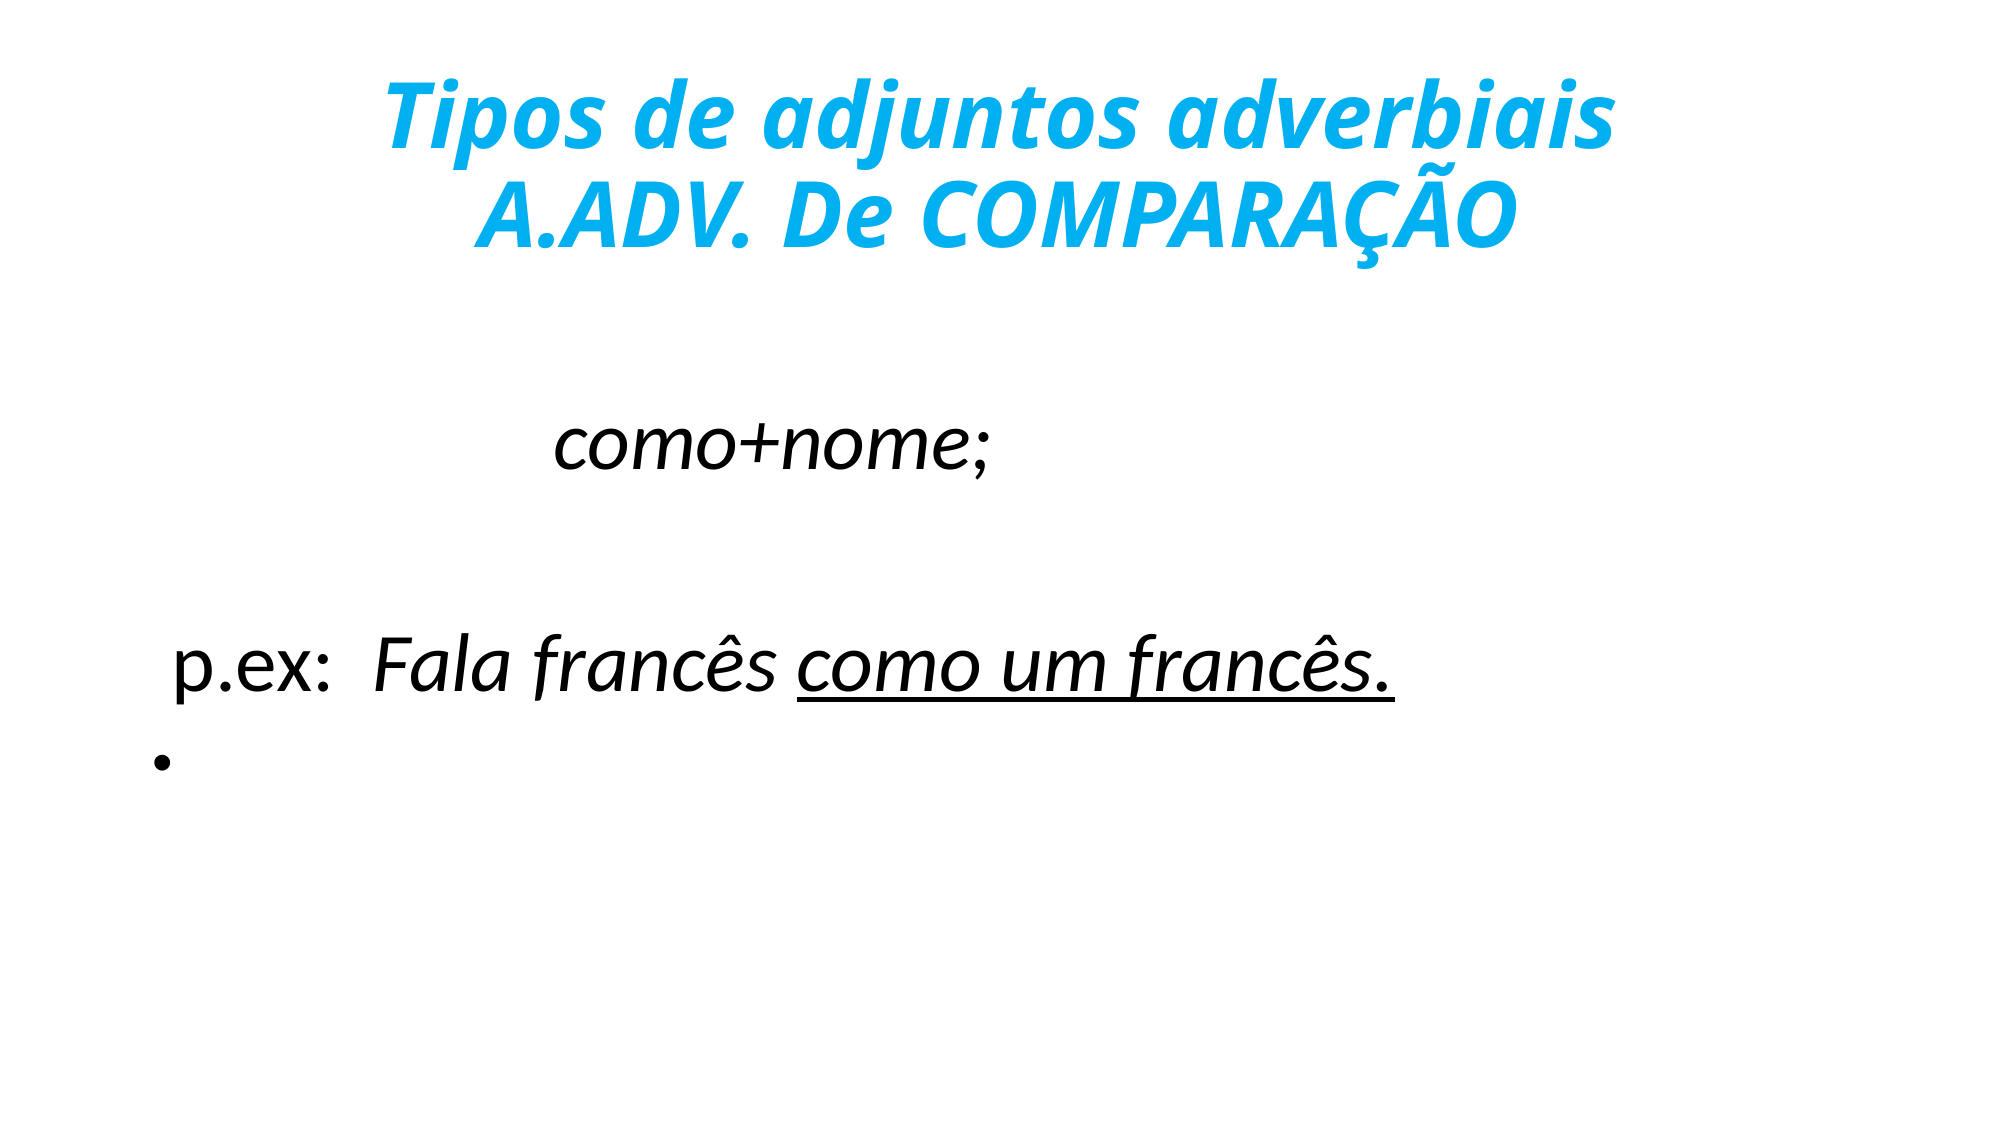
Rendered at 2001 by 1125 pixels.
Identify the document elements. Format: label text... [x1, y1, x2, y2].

list como+nome; p.ex: Fala francês como um francês. [137, 299, 1863, 1014]
title Tipos de adjuntos adverbiais A.ADV. De COMPARAÇÃO [137, 59, 1863, 278]
